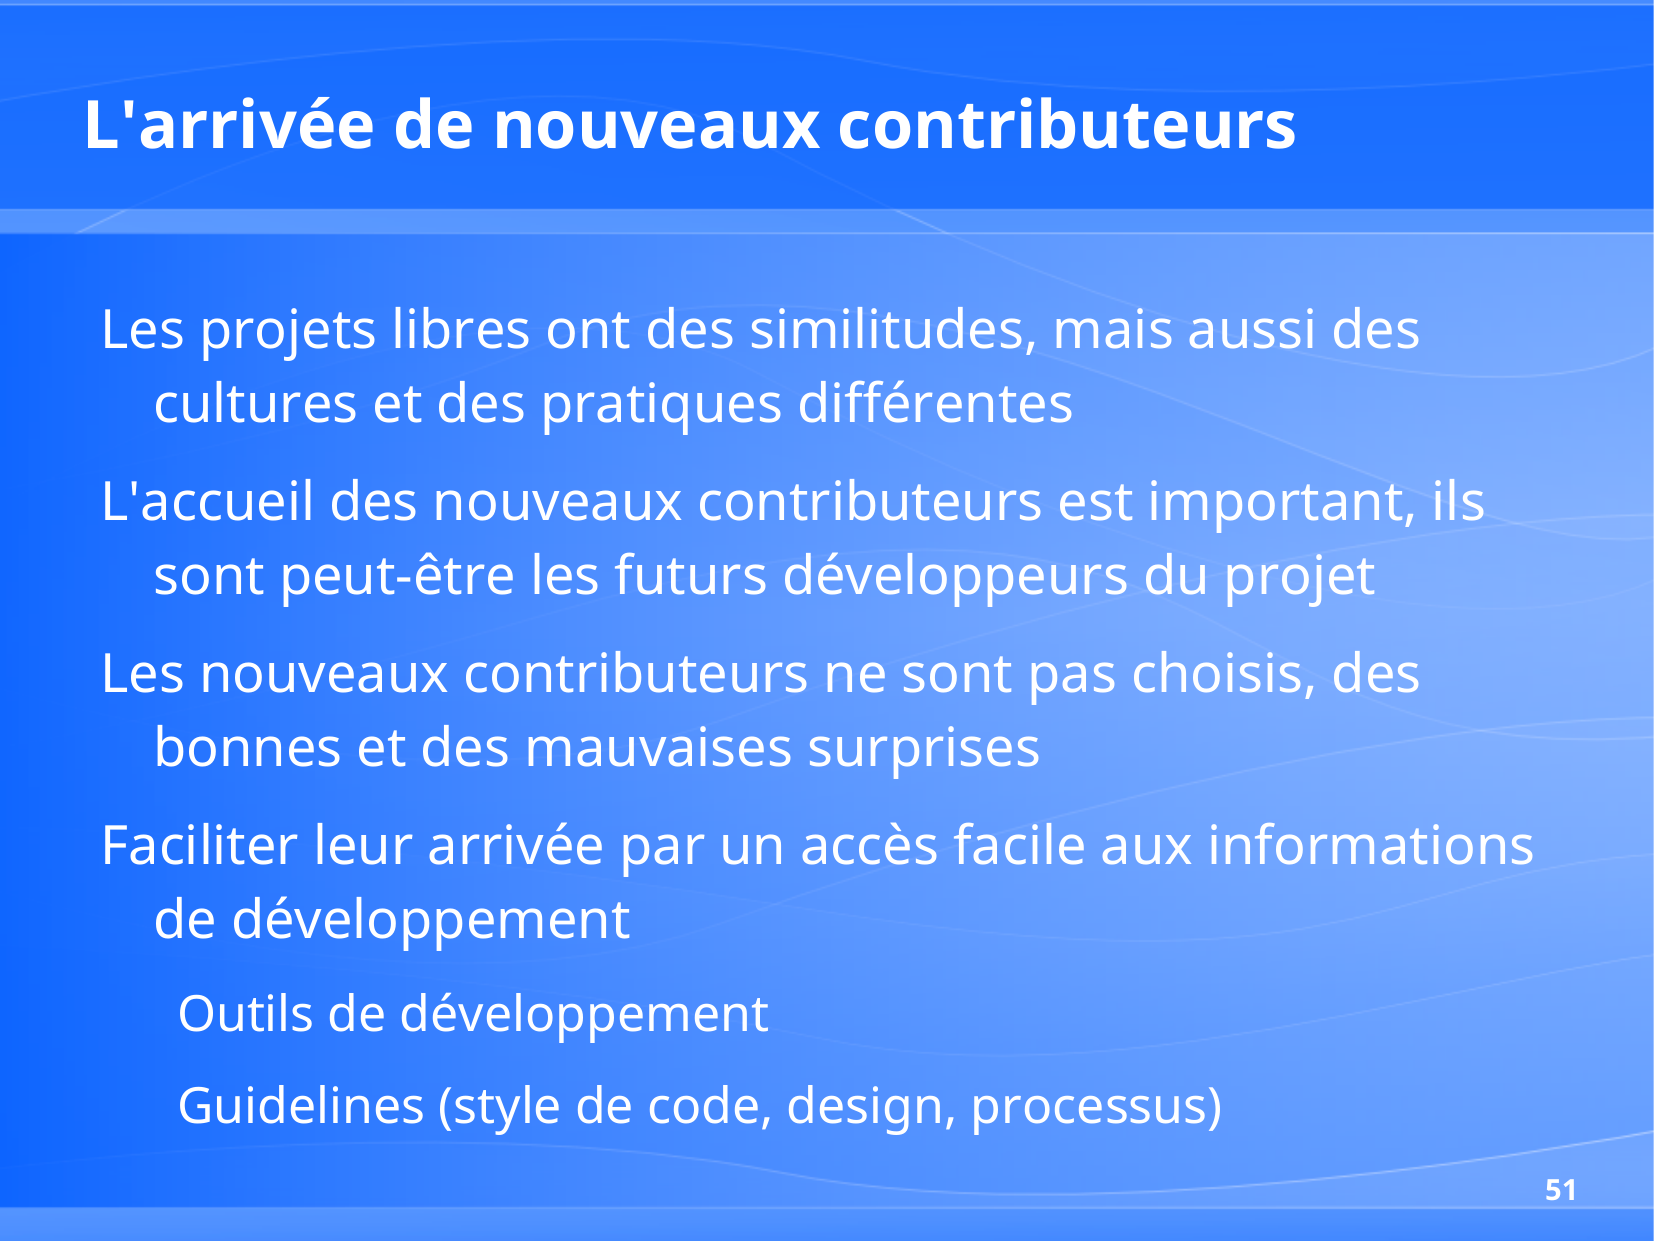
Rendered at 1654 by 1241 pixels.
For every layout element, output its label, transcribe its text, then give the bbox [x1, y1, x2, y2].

title L'arrivée de nouveaux contributeurs [23, 15, 1625, 229]
list Les projets libres ont des similitudes, mais aussi des cultures et des pratiques différentes L'accueil des nouveaux contributeurs est important, ils sont peut-être les futurs développeurs du projet Les nouveaux contributeurs ne sont pas choisis, des bonnes et des mauvaises surprises Faciliter leur arrivée par un accès facile aux informations de développement Outils de développement Guidelines (style de code, design, processus) [82, 290, 1571, 1108]
picture [0, 0, 1654, 1241]
